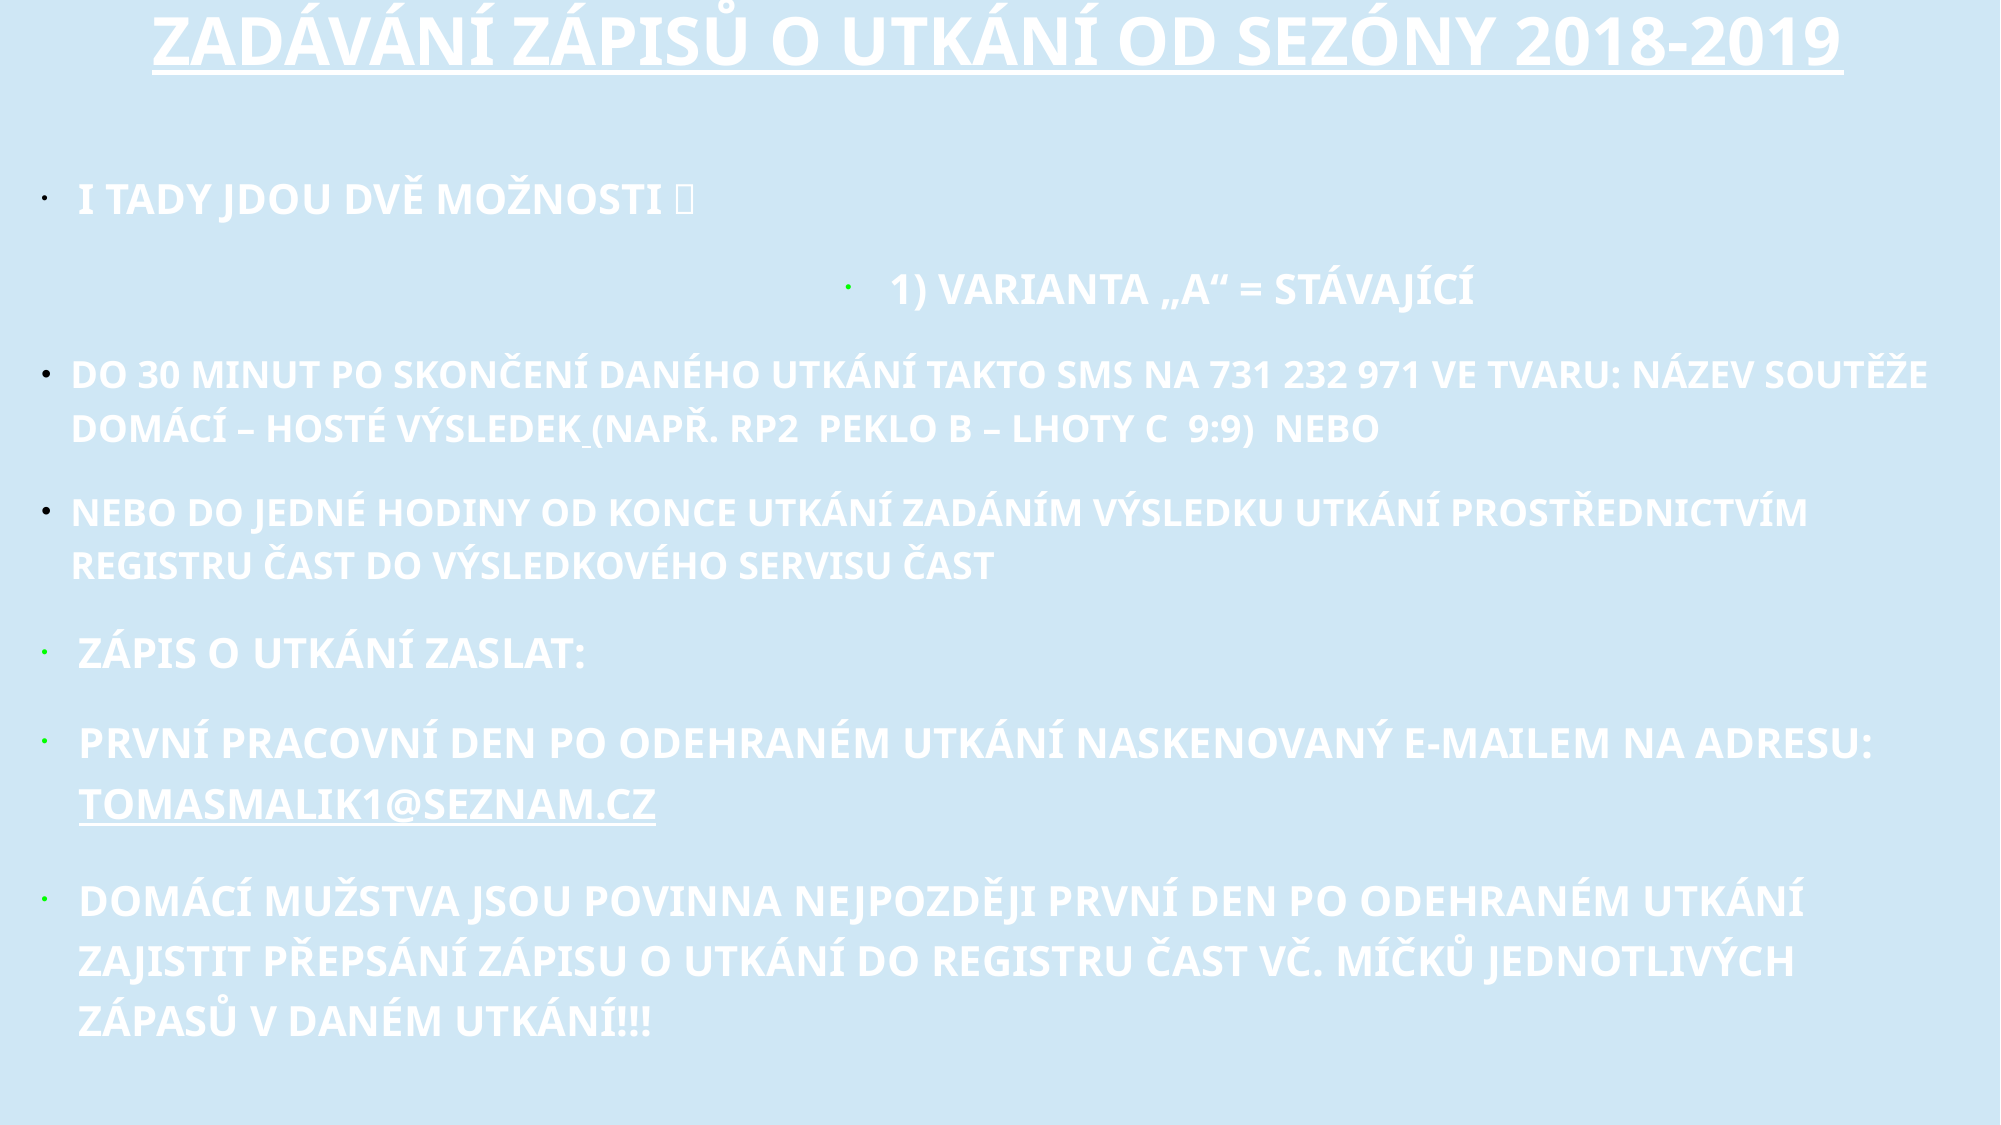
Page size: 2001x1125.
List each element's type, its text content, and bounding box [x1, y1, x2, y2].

list I TADY JDOU DVĚ MOŽNOSTI  1) VARIANTA „A“ = STÁVAJÍCÍ DO 30 MINUT PO SKONČENÍ DANÉHO UTKÁNÍ TAKTO SMS NA 731 232 971 VE TVARU: NÁZEV SOUTĚŽE DOMÁCÍ – HOSTÉ VÝSLEDEK (NAPŘ. RP2 PEKLO B – LHOTY C 9:9) NEBO NEBO DO JEDNÉ HODINY OD KONCE UTKÁNÍ ZADÁNÍM VÝSLEDKU UTKÁNÍ PROSTŘEDNICTVÍM REGISTRU ČAST DO VÝSLEDKOVÉHO SERVISU ČAST ZÁPIS O UTKÁNÍ ZASLAT: PRVNÍ PRACOVNÍ DEN PO ODEHRANÉM UTKÁNÍ NASKENOVANÝ E-MAILEM NA ADRESU: TOMASMALIK1@SEZNAM.CZ DOMÁCÍ MUŽSTVA JSOU POVINNA NEJPOZDĚJI PRVNÍ DEN PO ODEHRANÉM UTKÁNÍ ZAJISTIT PŘEPSÁNÍ ZÁPISU O UTKÁNÍ DO REGISTRU ČAST VČ. MÍČKŮ JEDNOTLIVÝCH ZÁPASŮ V DANÉM UTKÁNÍ!!! [26, 155, 1977, 1125]
title ZADÁVÁNÍ ZÁPISŮ O UTKÁNÍ OD SEZÓNY 2018-2019 [19, 0, 1977, 218]
